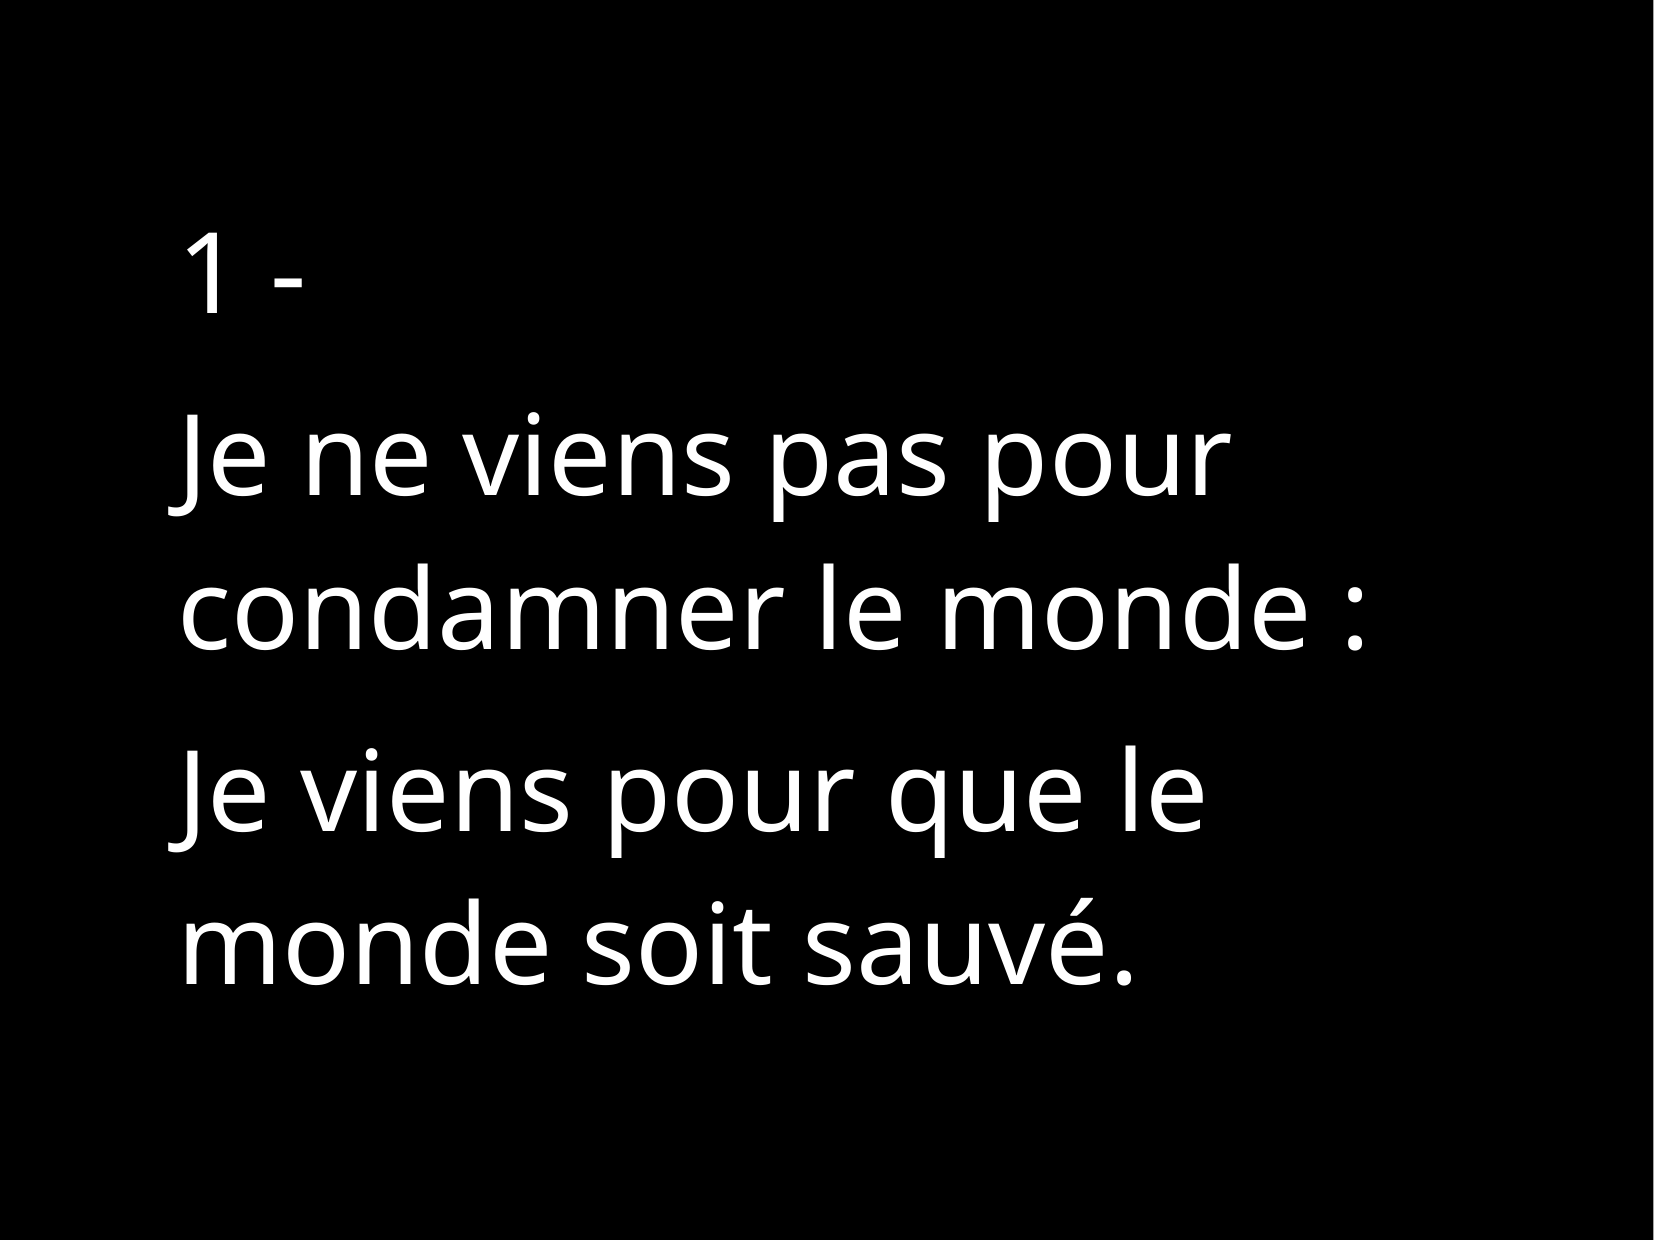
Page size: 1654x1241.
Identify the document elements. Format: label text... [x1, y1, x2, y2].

list 1 - Je ne viens pas pour condamner le monde : Je viens pour que le monde soit sauvé. [106, 88, 1595, 1036]
